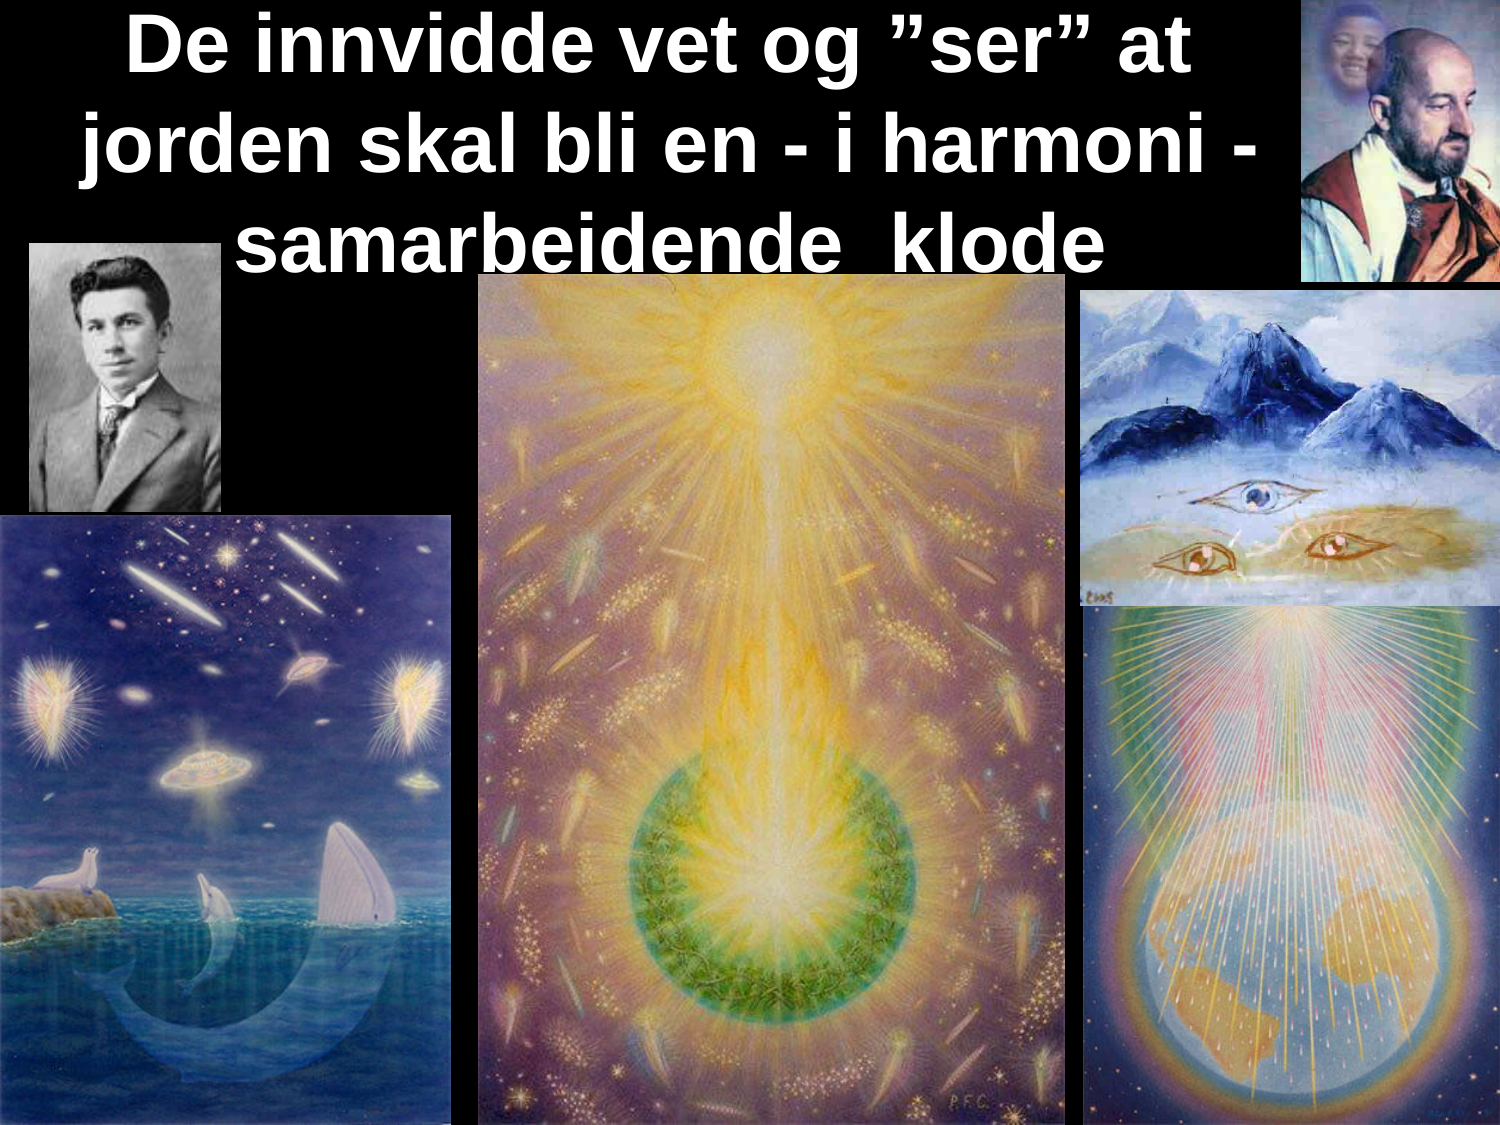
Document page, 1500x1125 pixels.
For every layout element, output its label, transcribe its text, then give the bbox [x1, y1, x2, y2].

picture [478, 274, 1065, 1125]
picture [29, 243, 221, 512]
title De innvidde vet og ”ser” at jorden skal bli en - i harmoni - samarbeidende klode [0, 45, 1301, 233]
picture [1080, 290, 1500, 1125]
picture [1301, 0, 1500, 283]
picture [0, 515, 451, 1125]
